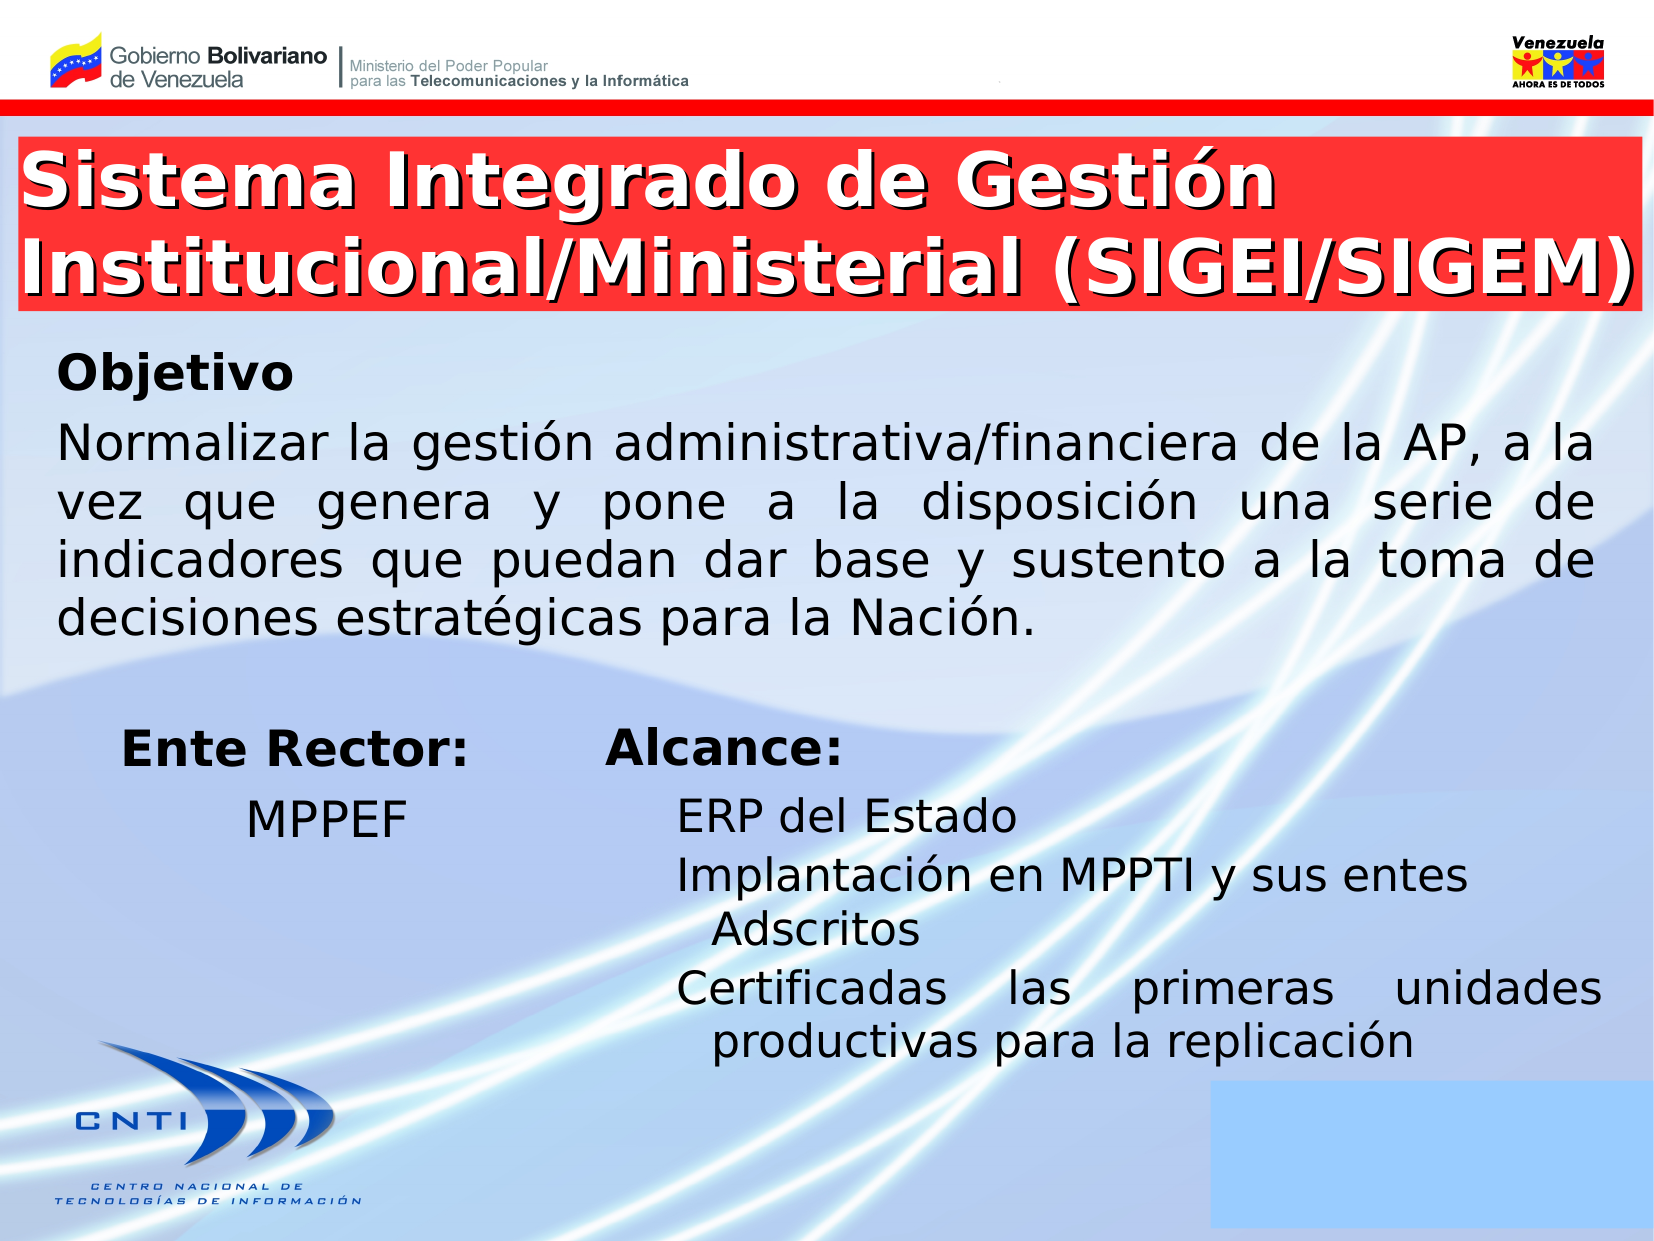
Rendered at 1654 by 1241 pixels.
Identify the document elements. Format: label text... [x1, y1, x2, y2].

picture [0, 0, 1654, 1241]
subtitle [82, 332, 1571, 336]
title Sistema Integrado de Gestión Institucional/Ministerial (SIGEI/SIGEM) [18, 136, 1643, 312]
text_box Ente Rector: MPPEF [105, 712, 550, 1004]
text_box Alcance: ERP del Estado Implantación en MPPTI y sus entes Adscritos Certificadas las primeras unidades productivas para la replicación [590, 711, 1619, 1076]
text_box Objetivo Normalizar la gestión administrativa/financiera de la AP, a la vez que genera y pone a la disposición una serie de indicadores que puedan dar base y sustento a la toma de decisiones estratégicas para la Nación. [42, 336, 1613, 743]
subtitle [82, 743, 1571, 1137]
